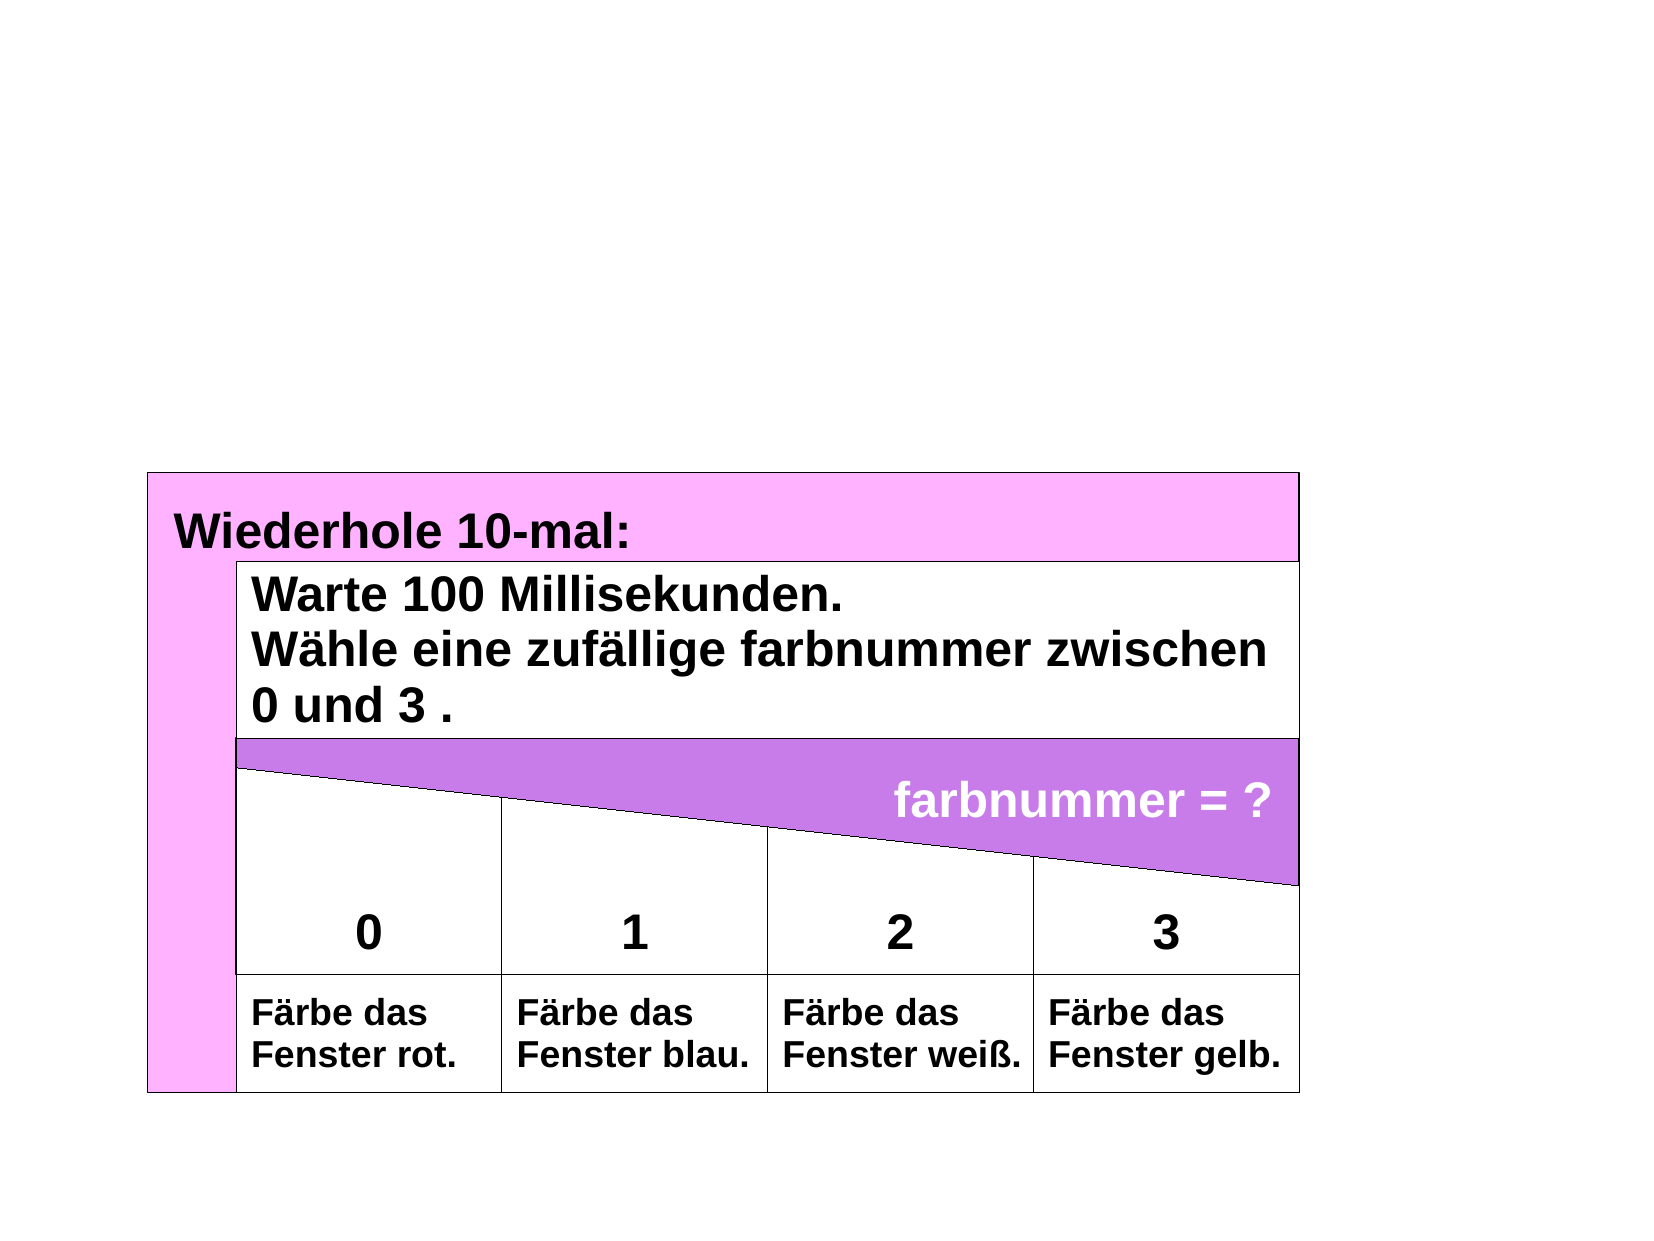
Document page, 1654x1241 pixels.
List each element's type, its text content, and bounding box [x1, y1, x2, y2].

text_box Färbe das Fenster blau. [501, 974, 767, 1093]
text_box Färbe das Fenster weiß. [767, 974, 1033, 1093]
text_box Färbe das Fenster rot. [236, 975, 501, 1093]
text_box 3 [1033, 856, 1300, 974]
text_box Färbe das Fenster gelb. [1033, 974, 1300, 1093]
text_box 0 [236, 767, 501, 975]
text_box Wiederhole 10-mal: [147, 472, 1300, 1093]
text_box farbnummer = ? [236, 739, 1300, 885]
text_box Warte 100 Millisekunden. Wähle eine zufällige farbnummer zwischen 0 und 3 . [236, 561, 1300, 739]
text_box 2 [767, 826, 1033, 974]
text_box 1 [501, 797, 767, 974]
